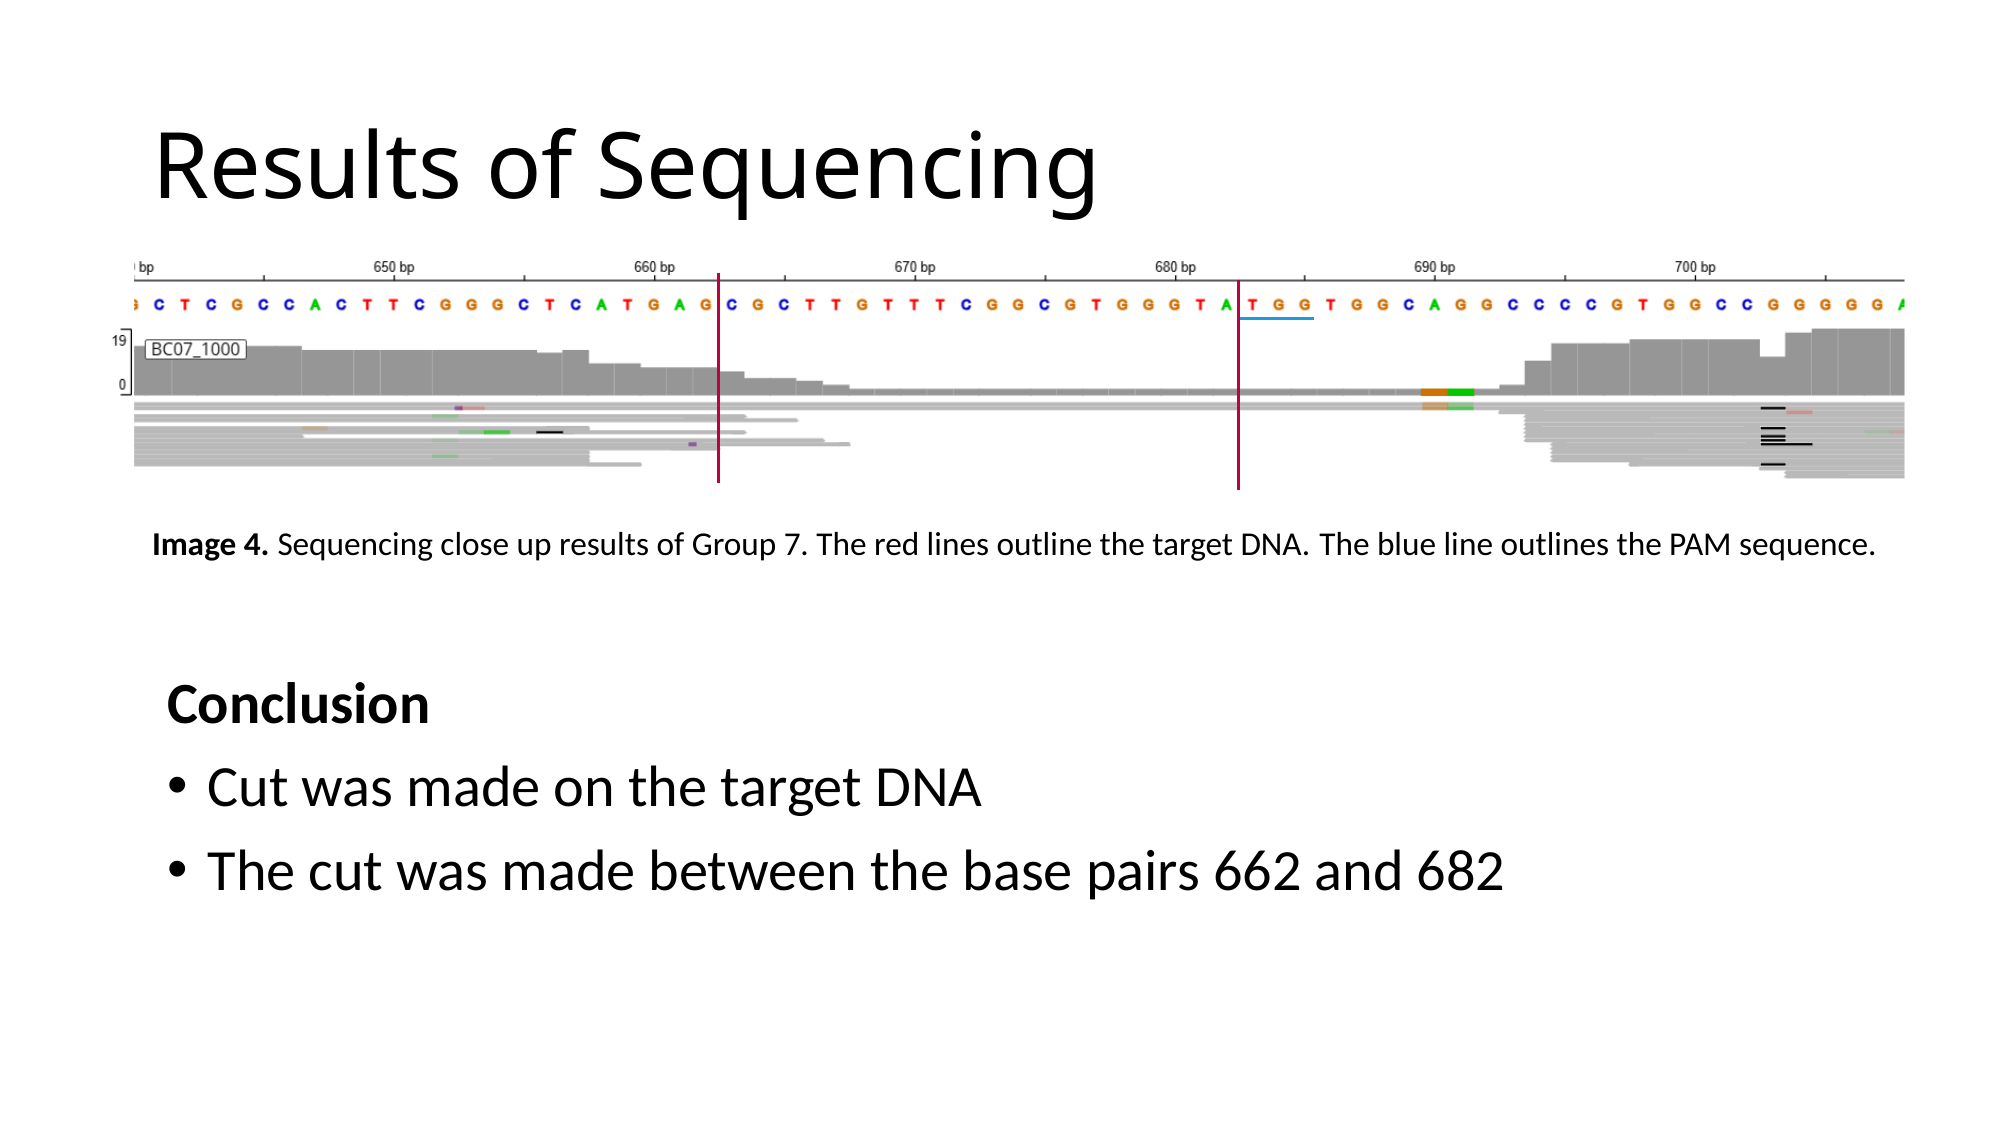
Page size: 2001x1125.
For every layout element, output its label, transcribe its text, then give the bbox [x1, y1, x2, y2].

text_box Image 4. Sequencing close up results of Group 7. The red lines outline the target DNA. The blue line outlines the PAM sequence. [137, 514, 1988, 570]
picture [98, 243, 1912, 487]
title Results of Sequencing [137, 59, 1863, 243]
text_box Conclusion Cut was made on the target DNA The cut was made between the base pairs 662 and 682 [152, 665, 1569, 952]
